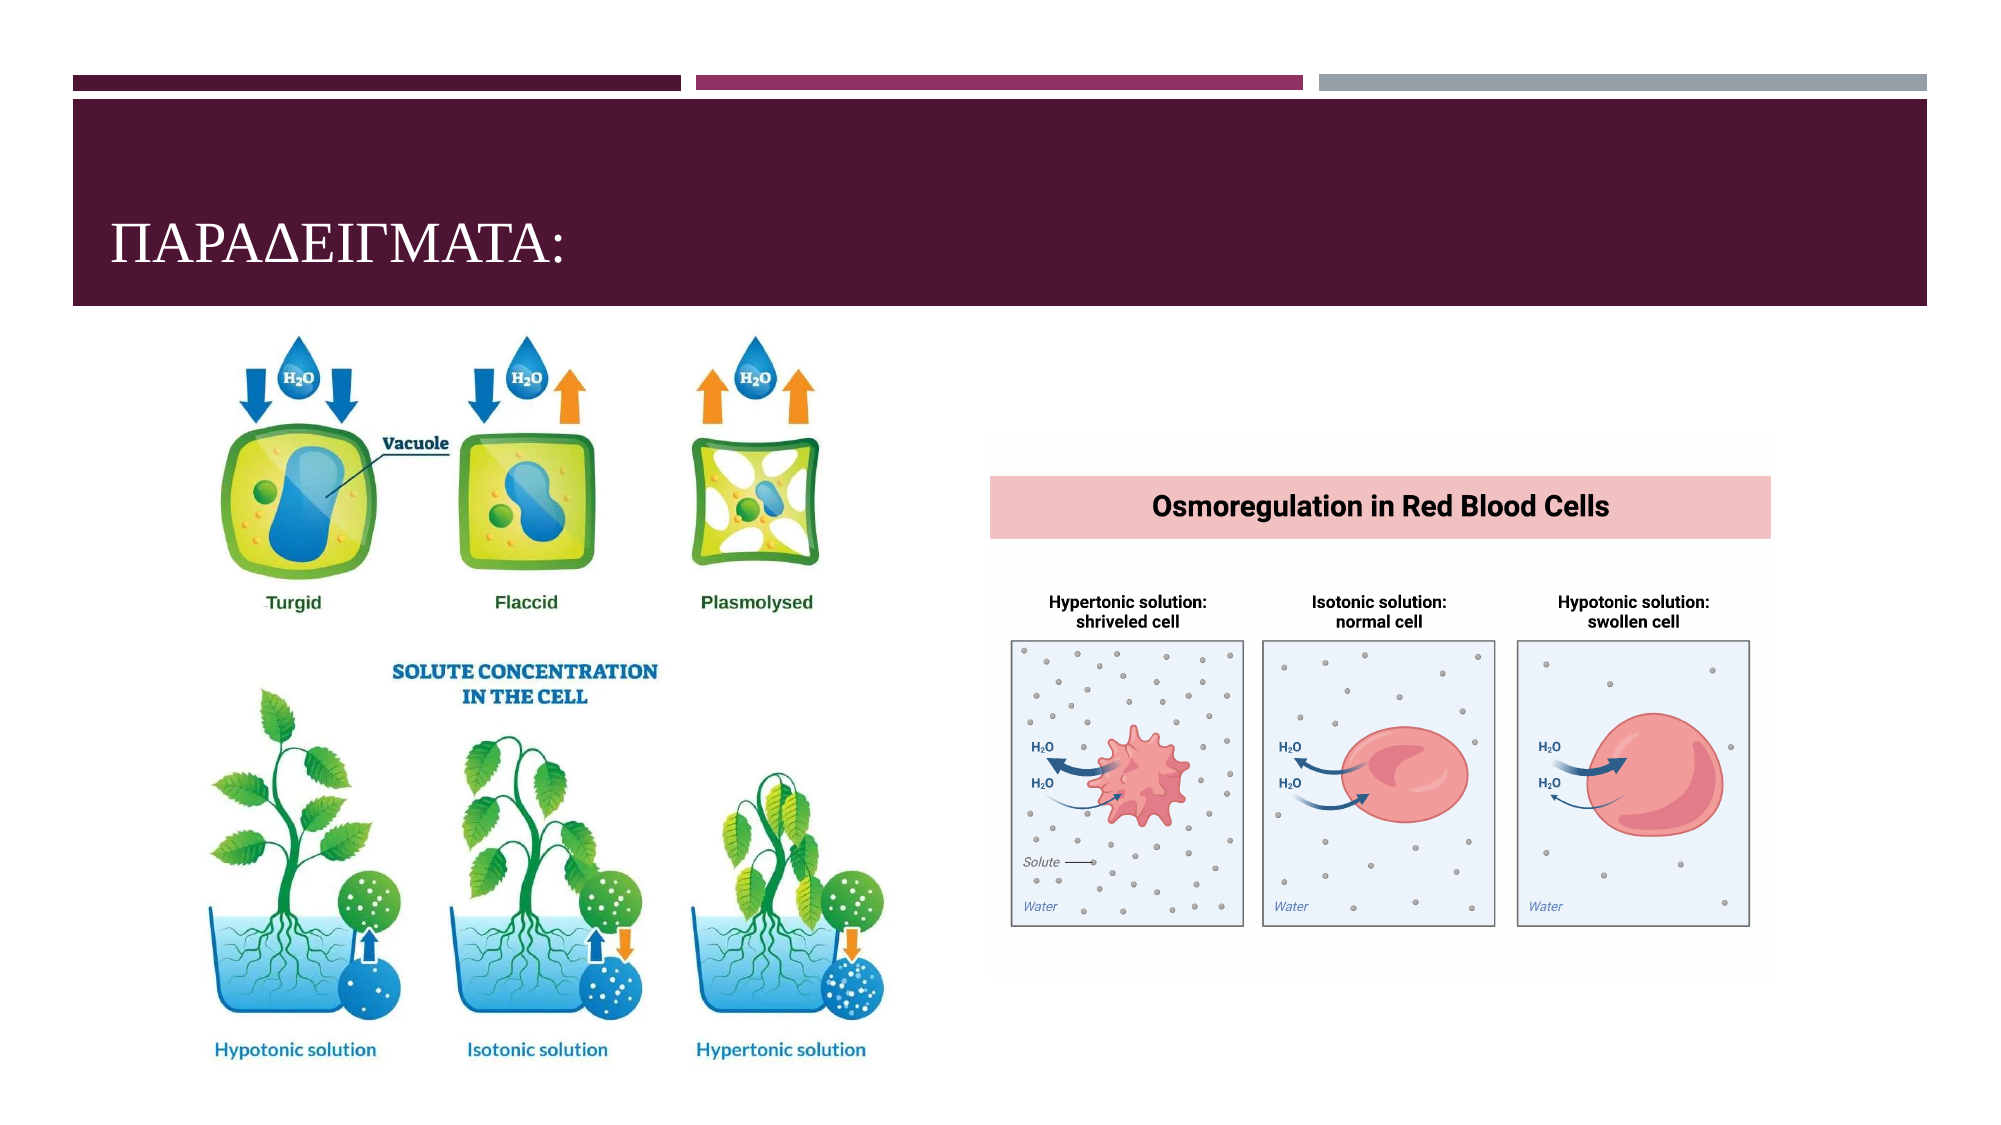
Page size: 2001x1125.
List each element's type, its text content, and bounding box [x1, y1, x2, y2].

picture [989, 431, 1772, 980]
picture [195, 316, 853, 636]
picture [183, 637, 903, 1101]
title ΠΑΡΑΔΕΙΓΜΑΤΑ: [95, 119, 1905, 282]
